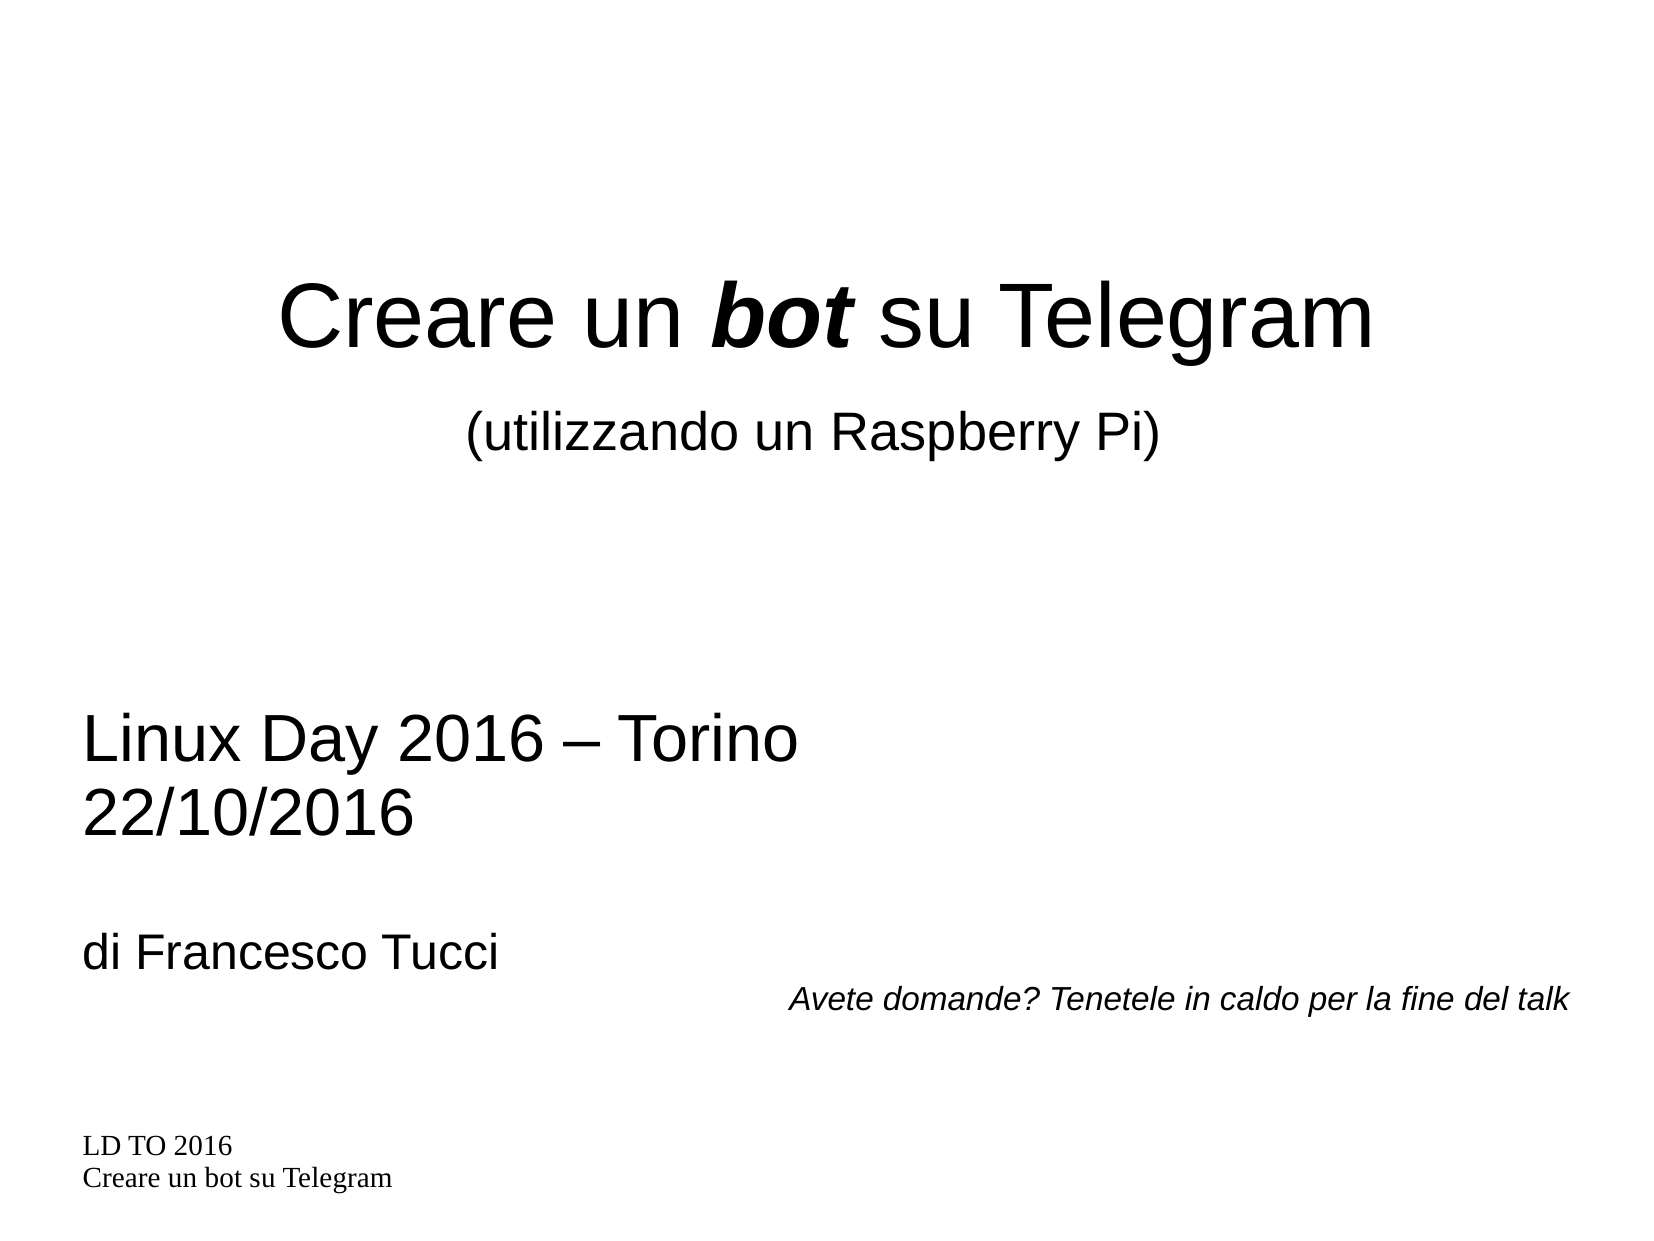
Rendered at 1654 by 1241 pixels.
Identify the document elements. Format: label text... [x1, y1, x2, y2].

title Creare un bot su Telegram (utilizzando un Raspberry Pi) [82, 49, 1571, 686]
subtitle Linux Day 2016 – Torino 22/10/2016 di Francesco Tucci Avete domande? Tenetele in caldo per la fine del talk [82, 700, 1571, 1018]
